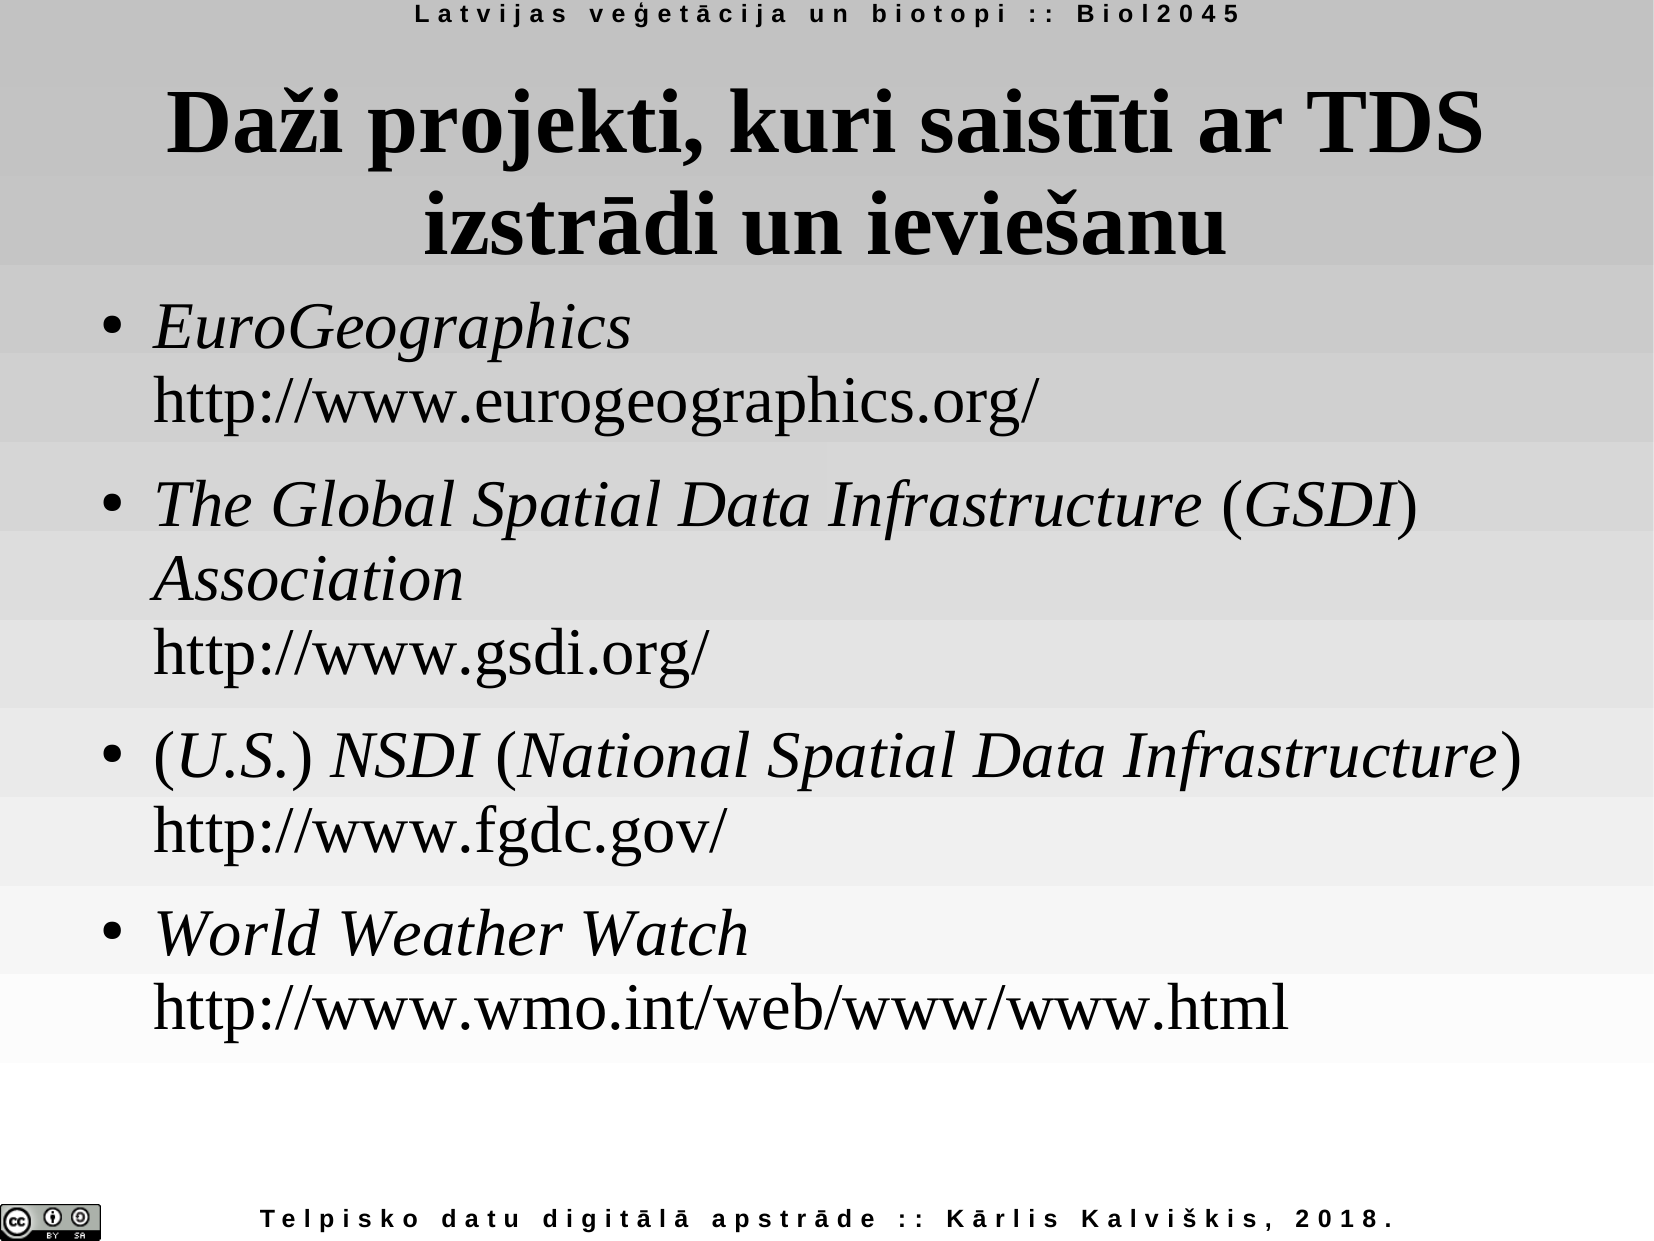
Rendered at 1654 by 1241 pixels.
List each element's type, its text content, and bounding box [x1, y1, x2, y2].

list EuroGeographics http://www.eurogeographics.org/ The Global Spatial Data Infrastructure (GSDI) Association http://www.gsdi.org/ (U.S.) NSDI (National Spatial Data Infrastructure) http://www.fgdc.gov/ World Weather Watch http://www.wmo.int/web/www/www.html [82, 289, 1571, 1113]
title Daži projekti, kuri saistīti ar TDS izstrādi un ieviešanu [29, 49, 1625, 296]
picture [0, 0, 1654, 1241]
